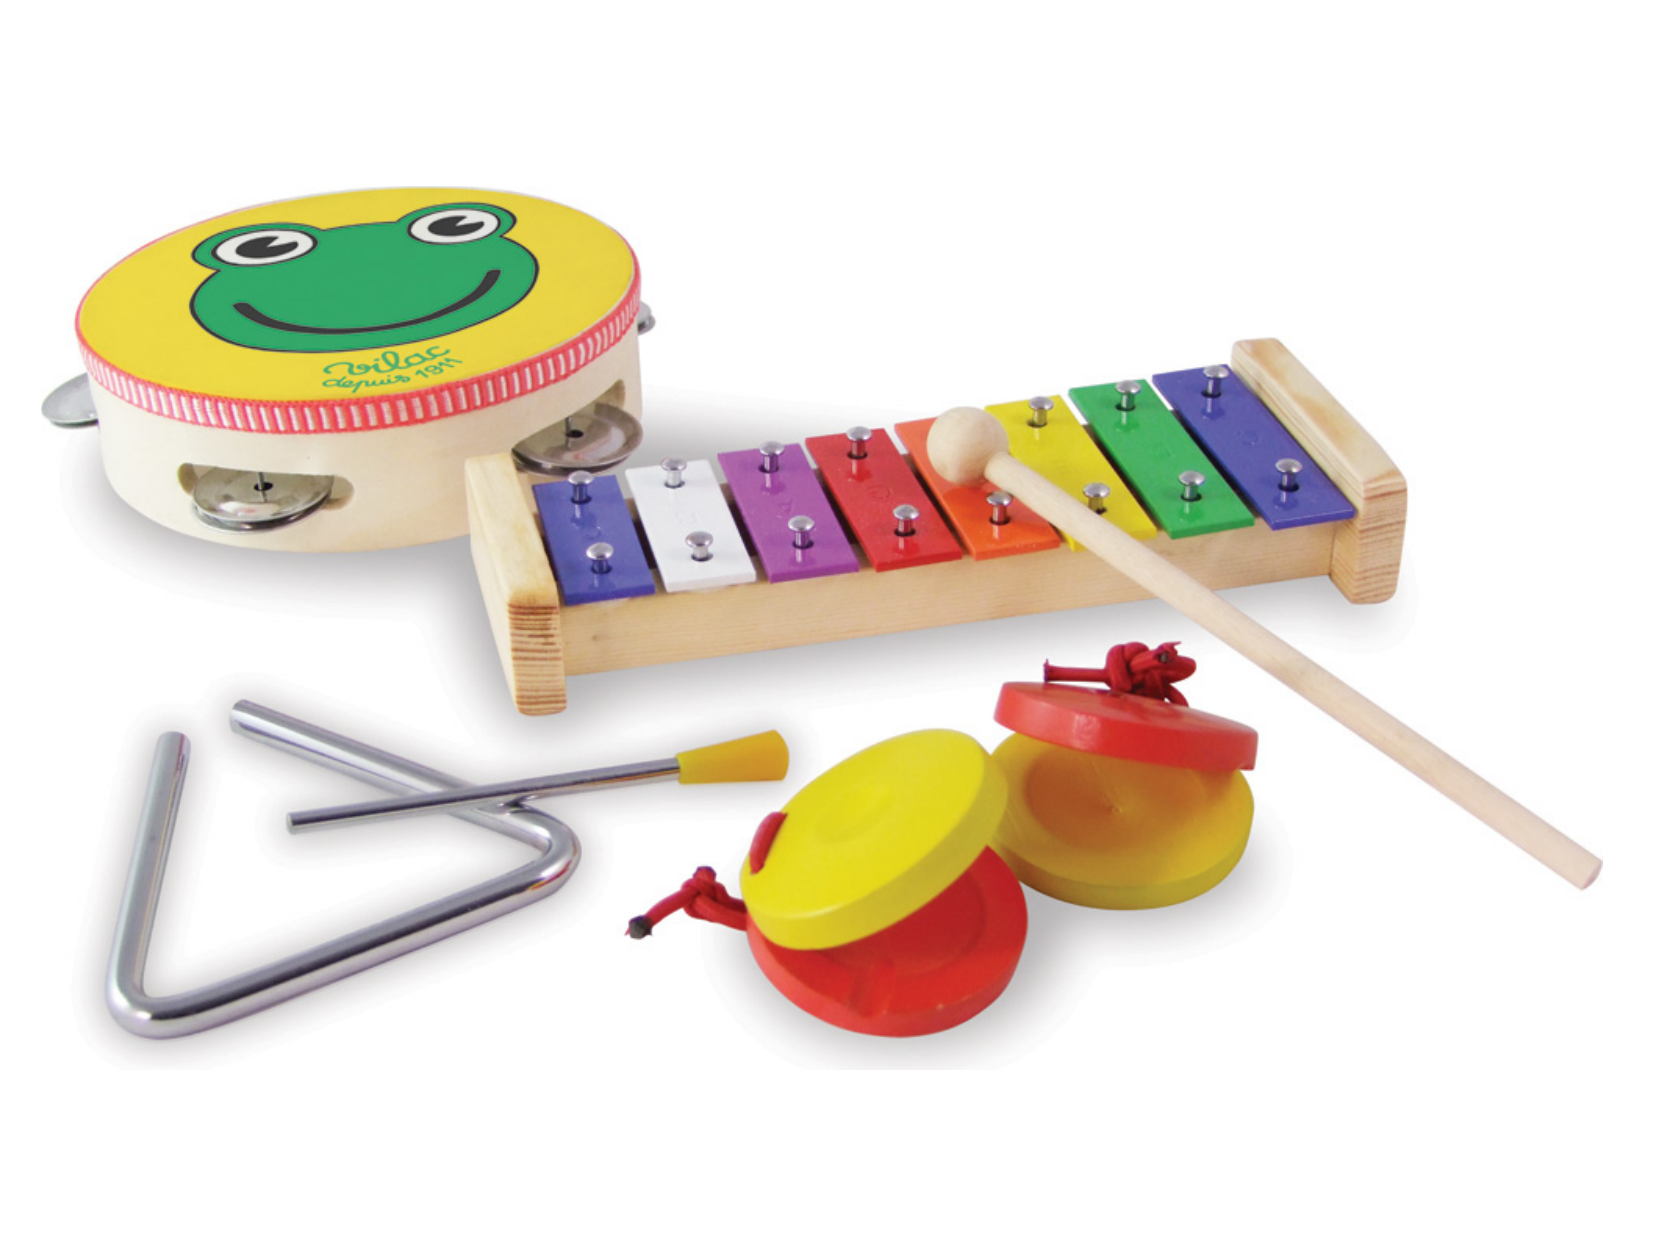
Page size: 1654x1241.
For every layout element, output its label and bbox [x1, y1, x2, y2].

picture [41, 186, 1603, 1070]
